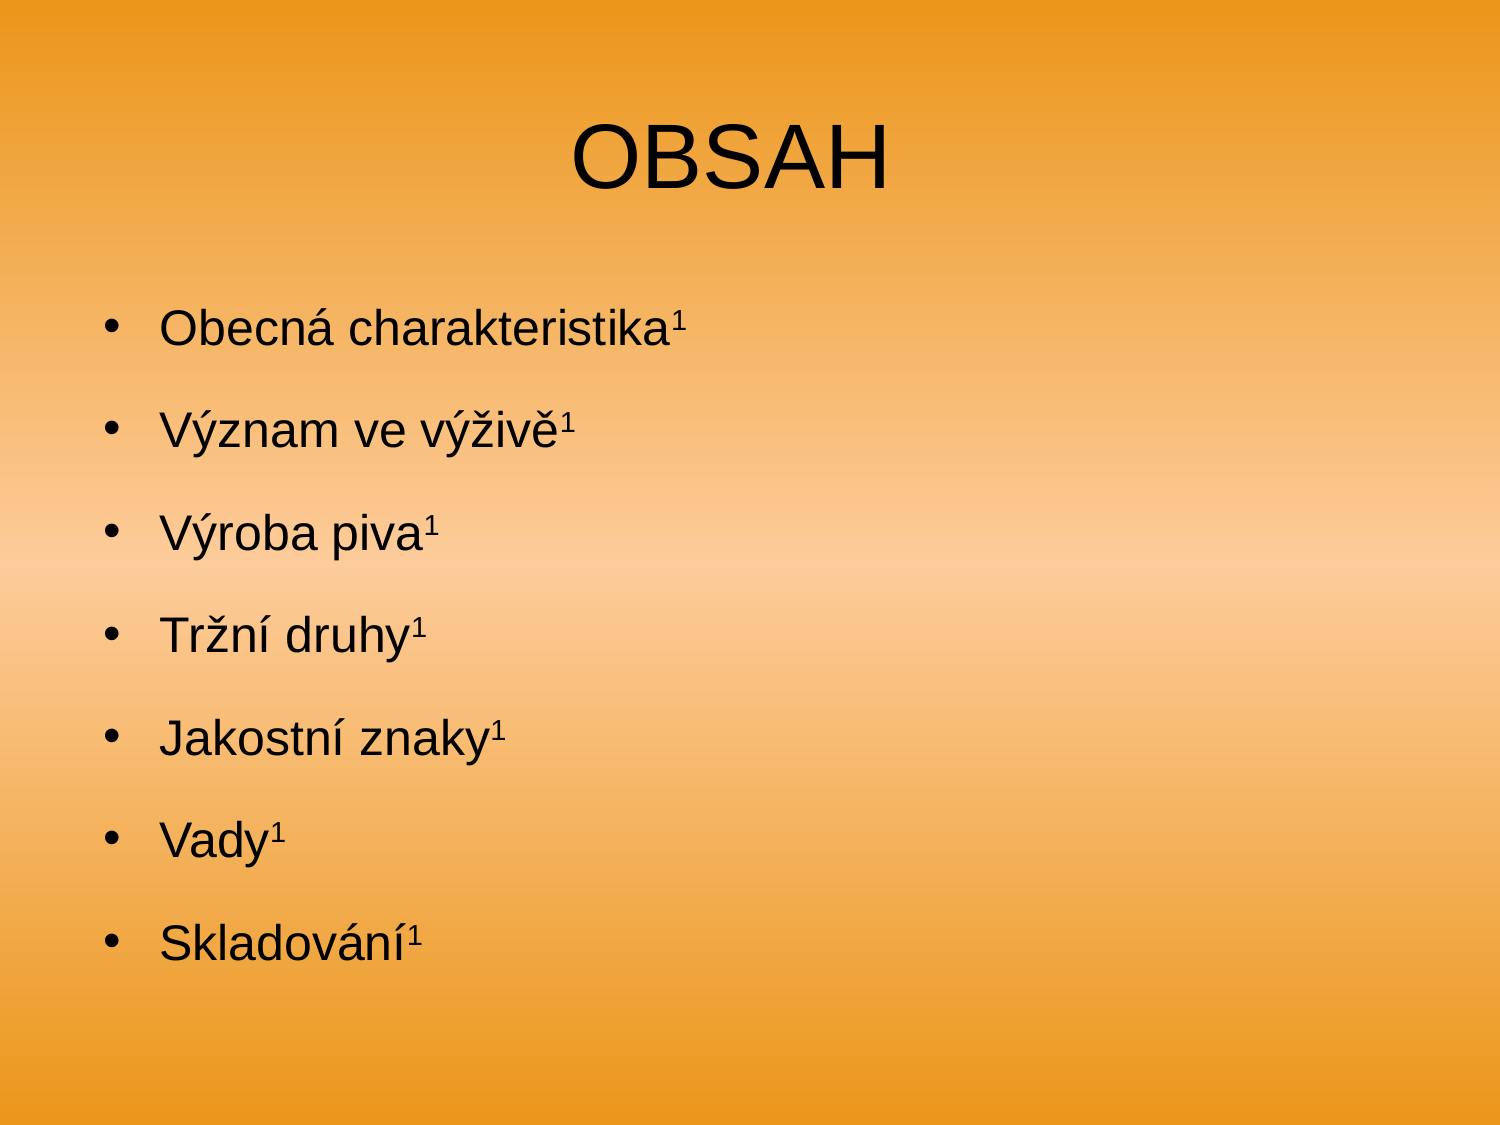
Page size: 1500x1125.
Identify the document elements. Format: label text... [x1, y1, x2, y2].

list Obecná charakteristika1 Význam ve výživě1 Výroba piva1 Tržní druhy1 Jakostní znaky1 Vady1 Skladování1 [88, 257, 1313, 1125]
title OBSAH [93, 81, 1369, 223]
